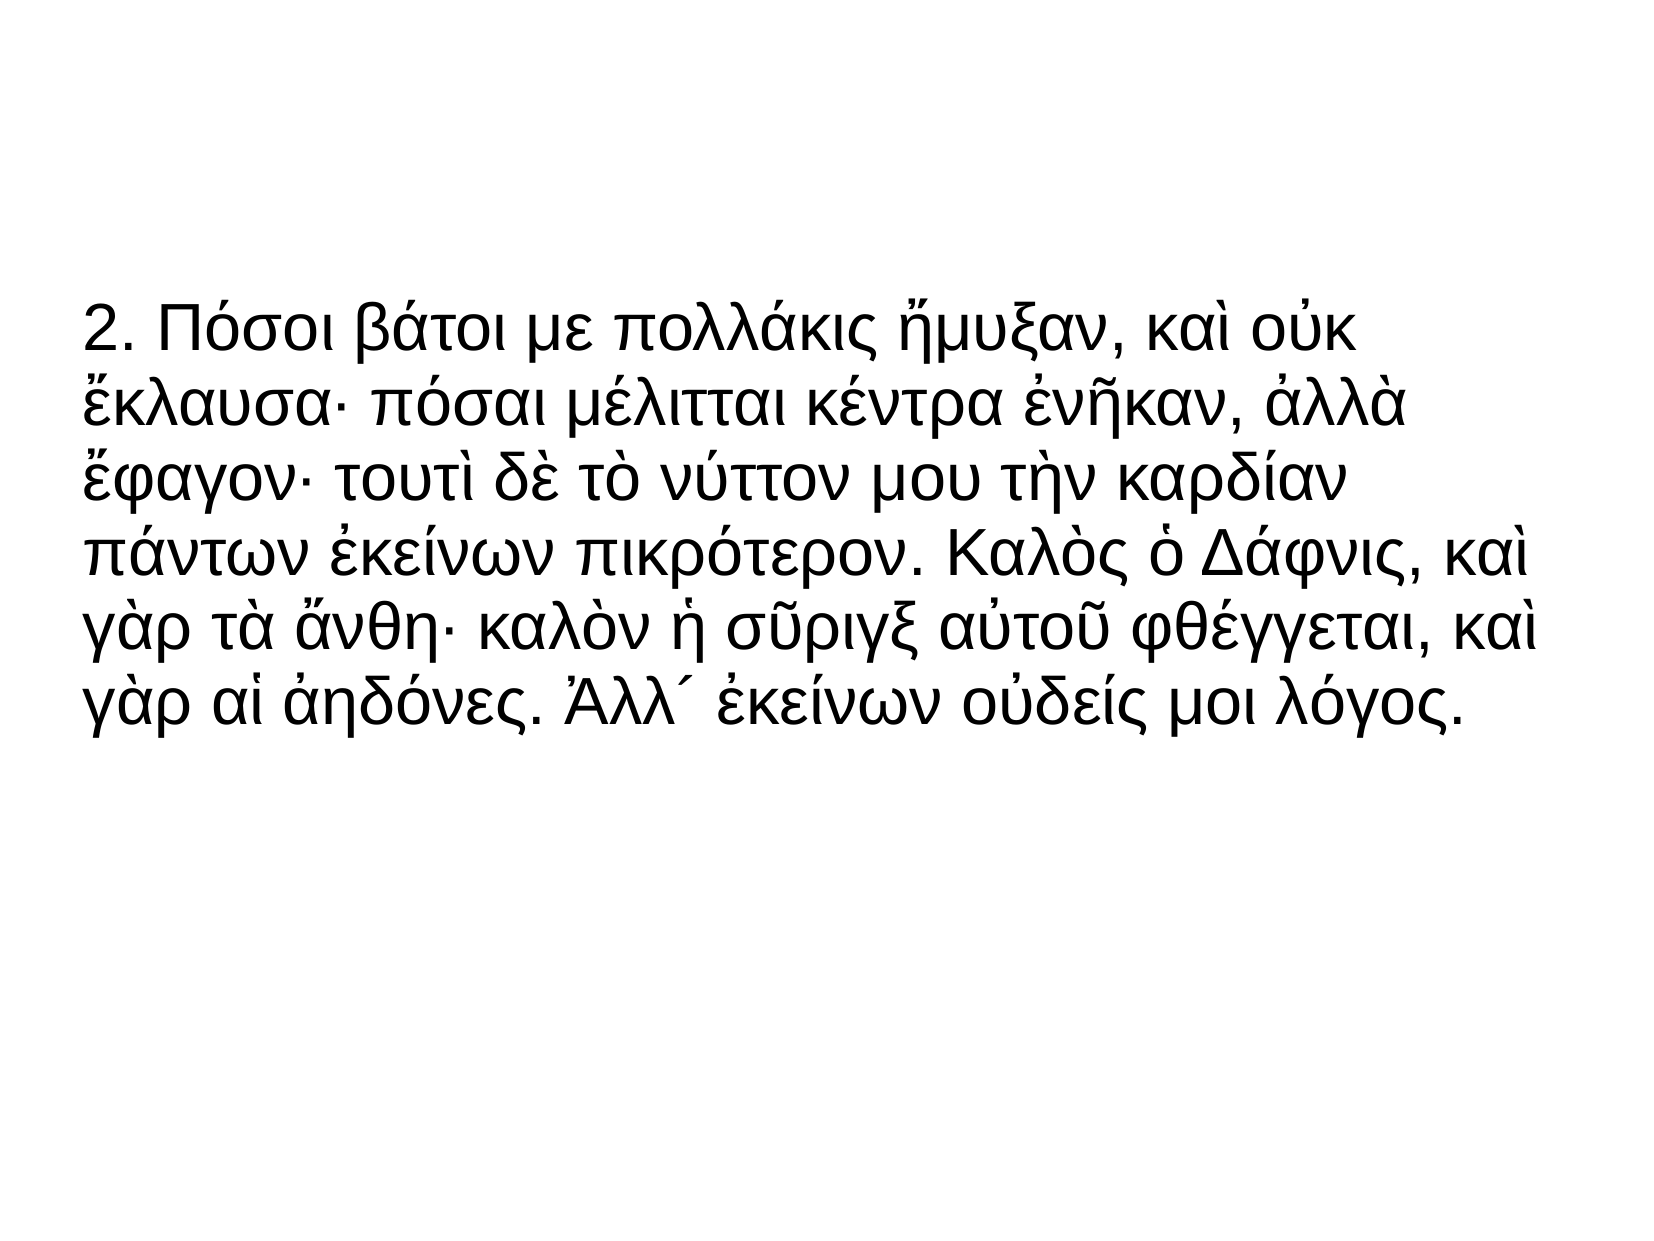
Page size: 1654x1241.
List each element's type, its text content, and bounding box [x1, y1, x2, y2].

list 2. Πόσοι βάτοι με πολλάκις ἤμυξαν, καὶ οὐκ ἔκλαυσα· πόσαι μέλιτται κέντρα ἐνῆκαν, ἀλλὰ ἔφαγον· τουτὶ δὲ τὸ νύττον μου τὴν καρδίαν πάντων ἐκείνων πικρότερον. Καλὸς ὁ Δάφνις, καὶ γὰρ τὰ ἄνθη· καλὸν ἡ σῦριγξ αὐτοῦ φθέγγεται, καὶ γὰρ αἱ ἀηδόνες. Ἀλλ´ ἐκείνων οὐδείς μοι λόγος. [82, 290, 1571, 1109]
